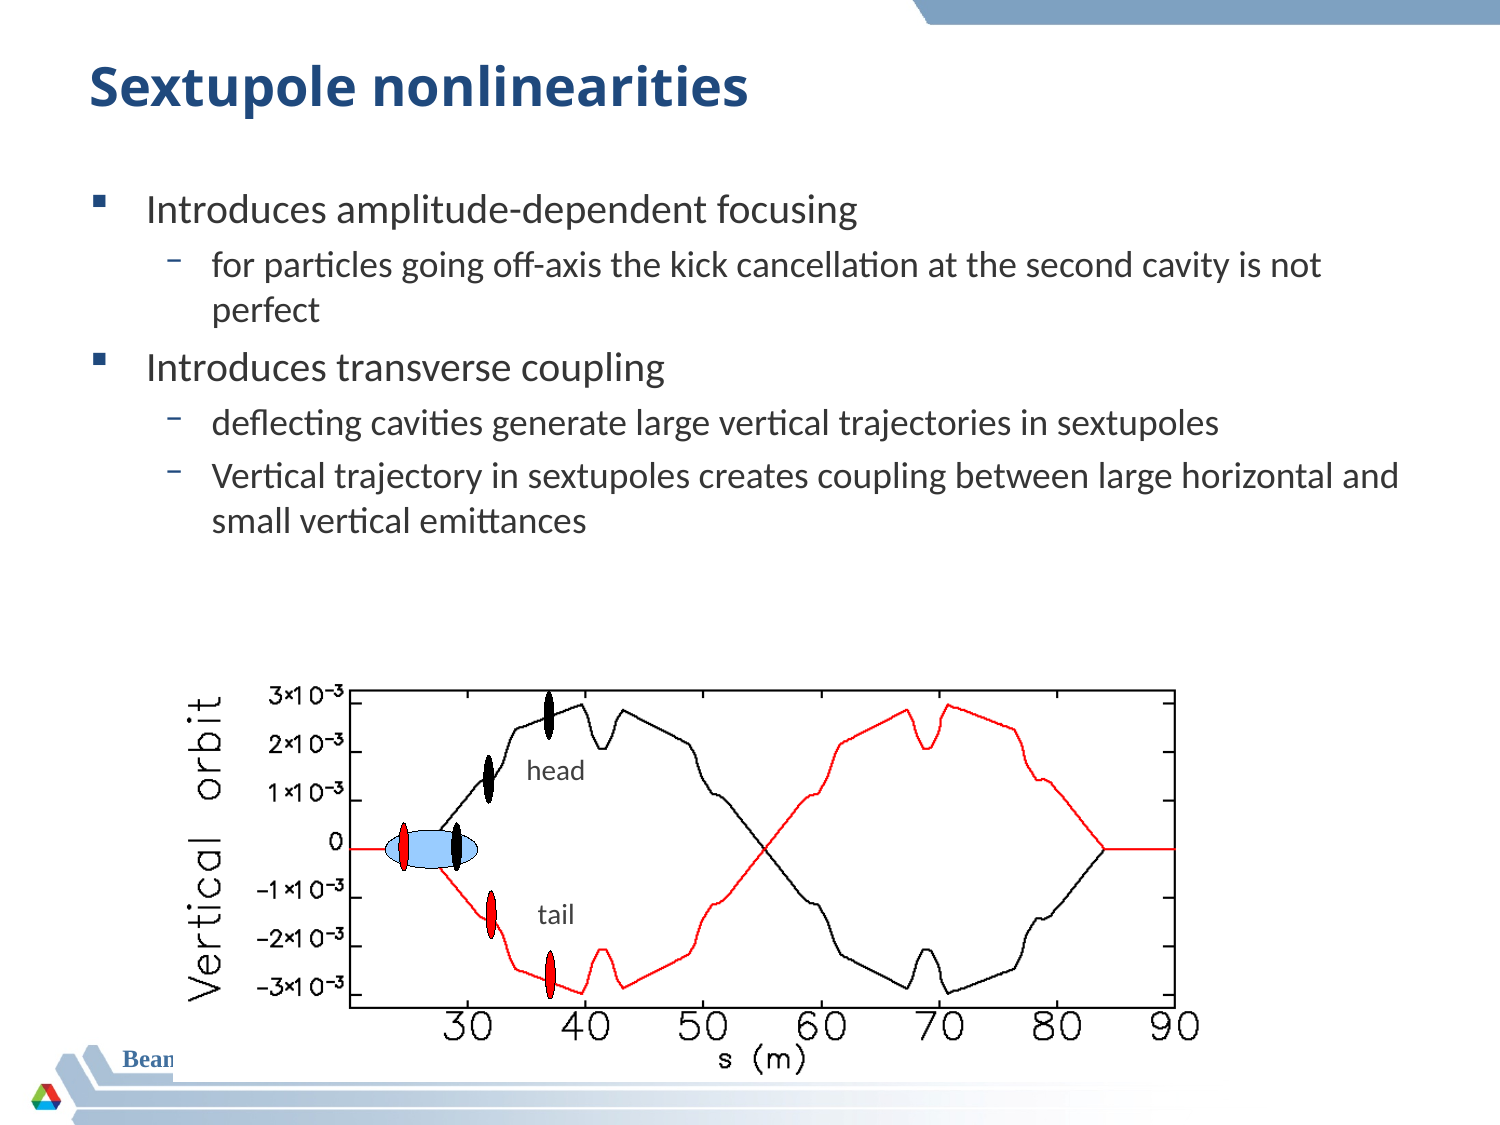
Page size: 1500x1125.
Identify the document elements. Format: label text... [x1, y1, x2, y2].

text_box [385, 822, 478, 871]
text_box [545, 950, 556, 999]
list Introduces amplitude-dependent focusing for particles going off-axis the kick cancellation at the second cavity is not perfect Introduces transverse coupling deflecting cavities generate large vertical trajectories in sextupoles Vertical trajectory in sextupoles creates coupling between large horizontal and small vertical emittances [75, 173, 1426, 932]
text_box [486, 890, 497, 939]
text_box [483, 755, 494, 804]
picture [0, 932, 1500, 1125]
text_box head [511, 743, 615, 794]
text_box tail [522, 888, 599, 938]
text_box [544, 691, 554, 740]
picture [0, 0, 1500, 26]
title Sextupole nonlinearities [75, 45, 1426, 173]
